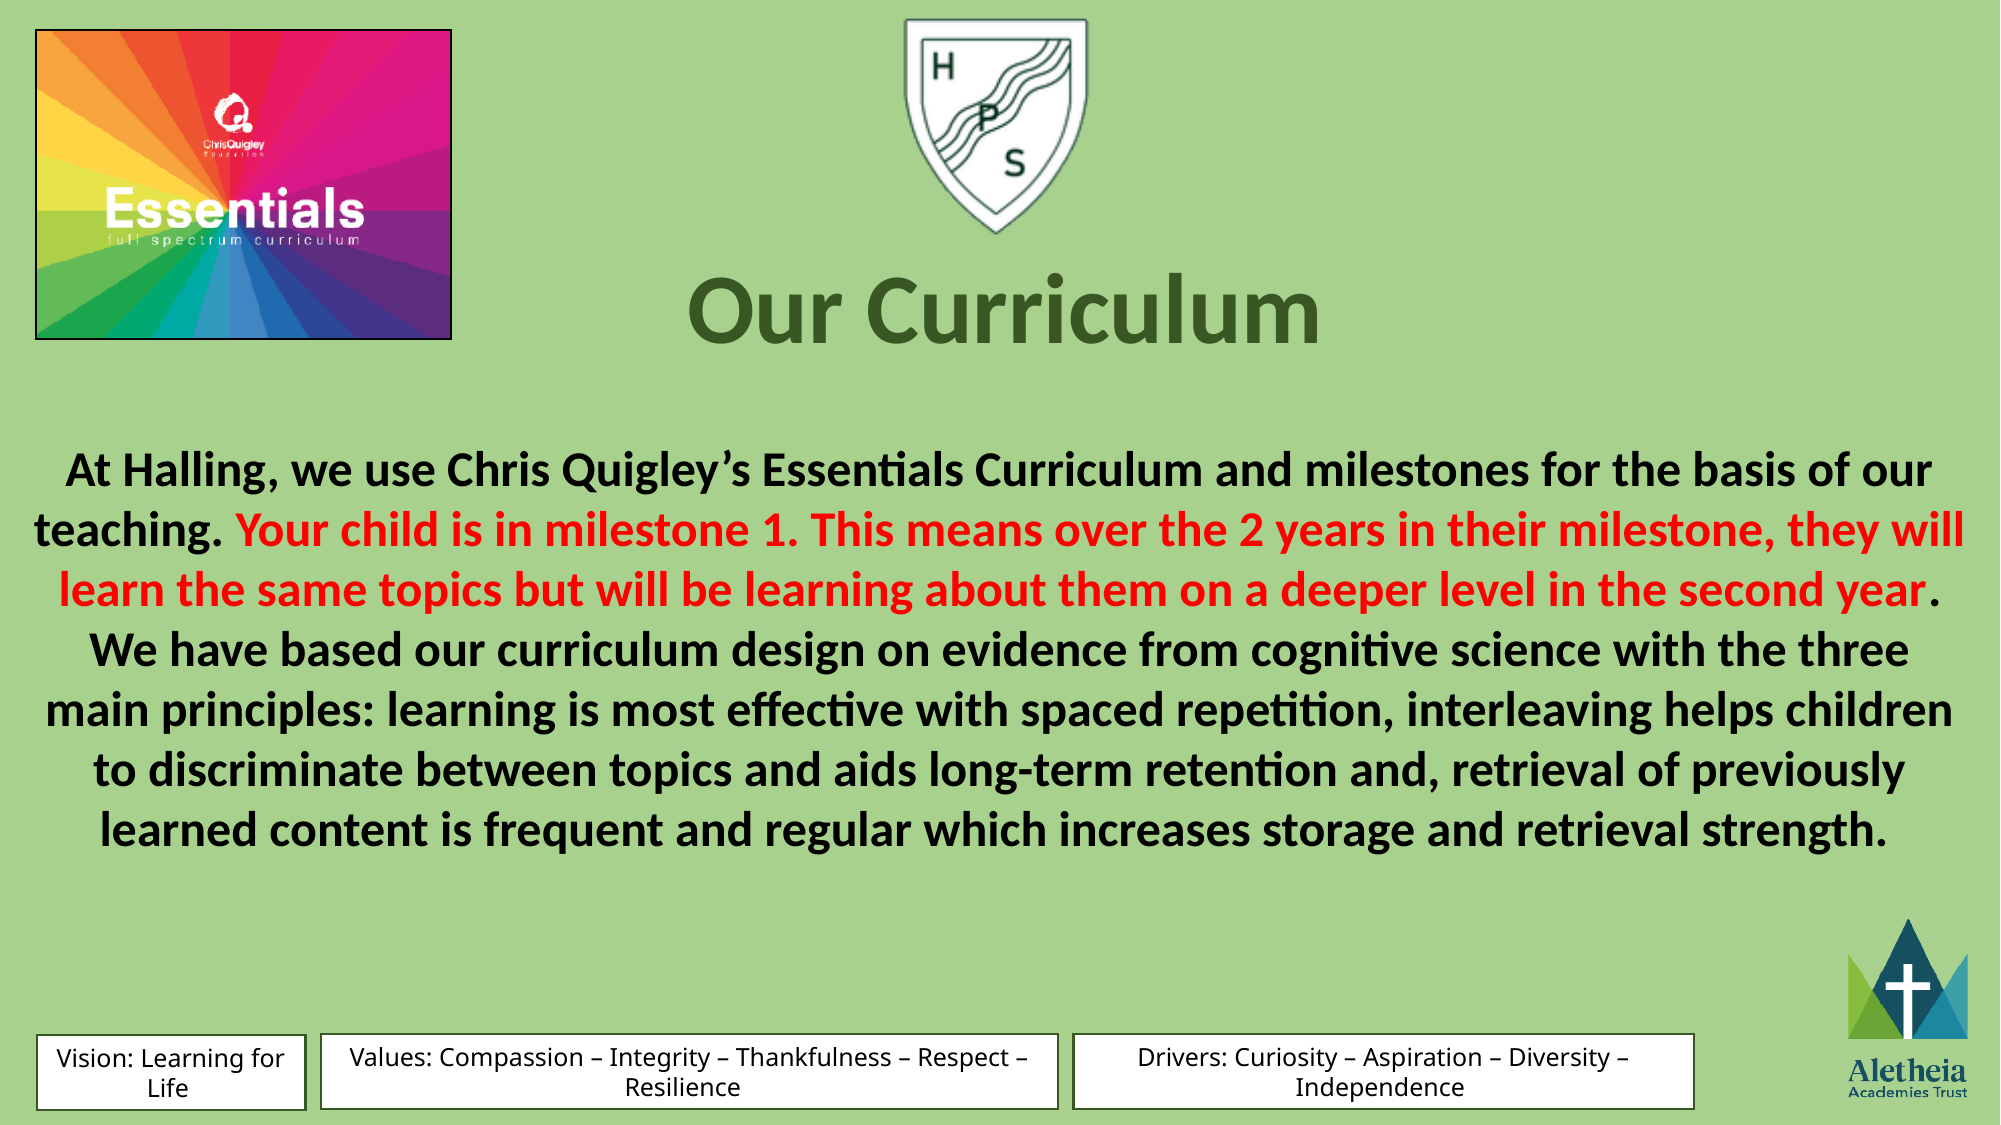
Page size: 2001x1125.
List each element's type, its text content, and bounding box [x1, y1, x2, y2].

text_box Drivers: Curiosity – Aspiration – Diversity – Independence [1074, 1034, 1694, 1109]
picture [902, 17, 1098, 236]
text_box Our Curriculum [196, 236, 1838, 371]
text_box Vision: Learning for Life [36, 1035, 306, 1081]
picture [1800, 902, 2000, 1118]
text_box At Halling, we use Chris Quigley’s Essentials Curriculum and milestones for the basis of our teaching. Your child is in milestone 1. This means over the 2 years in their milestone, they will learn the same topics but will be learning about them on a deeper level in the second year. We have based our curriculum design on evidence from cognitive science with the three main principles: learning is most effective with spaced repetition, interleaving helps children to discriminate between topics and aids long-term retention and, retrieval of previously learned content is frequent and regular which increases storage and retrieval strength. [18, 429, 1982, 864]
text_box Values: Compassion – Integrity – Thankfulness – Respect – Resilience [321, 1034, 1058, 1109]
picture [36, 31, 450, 339]
